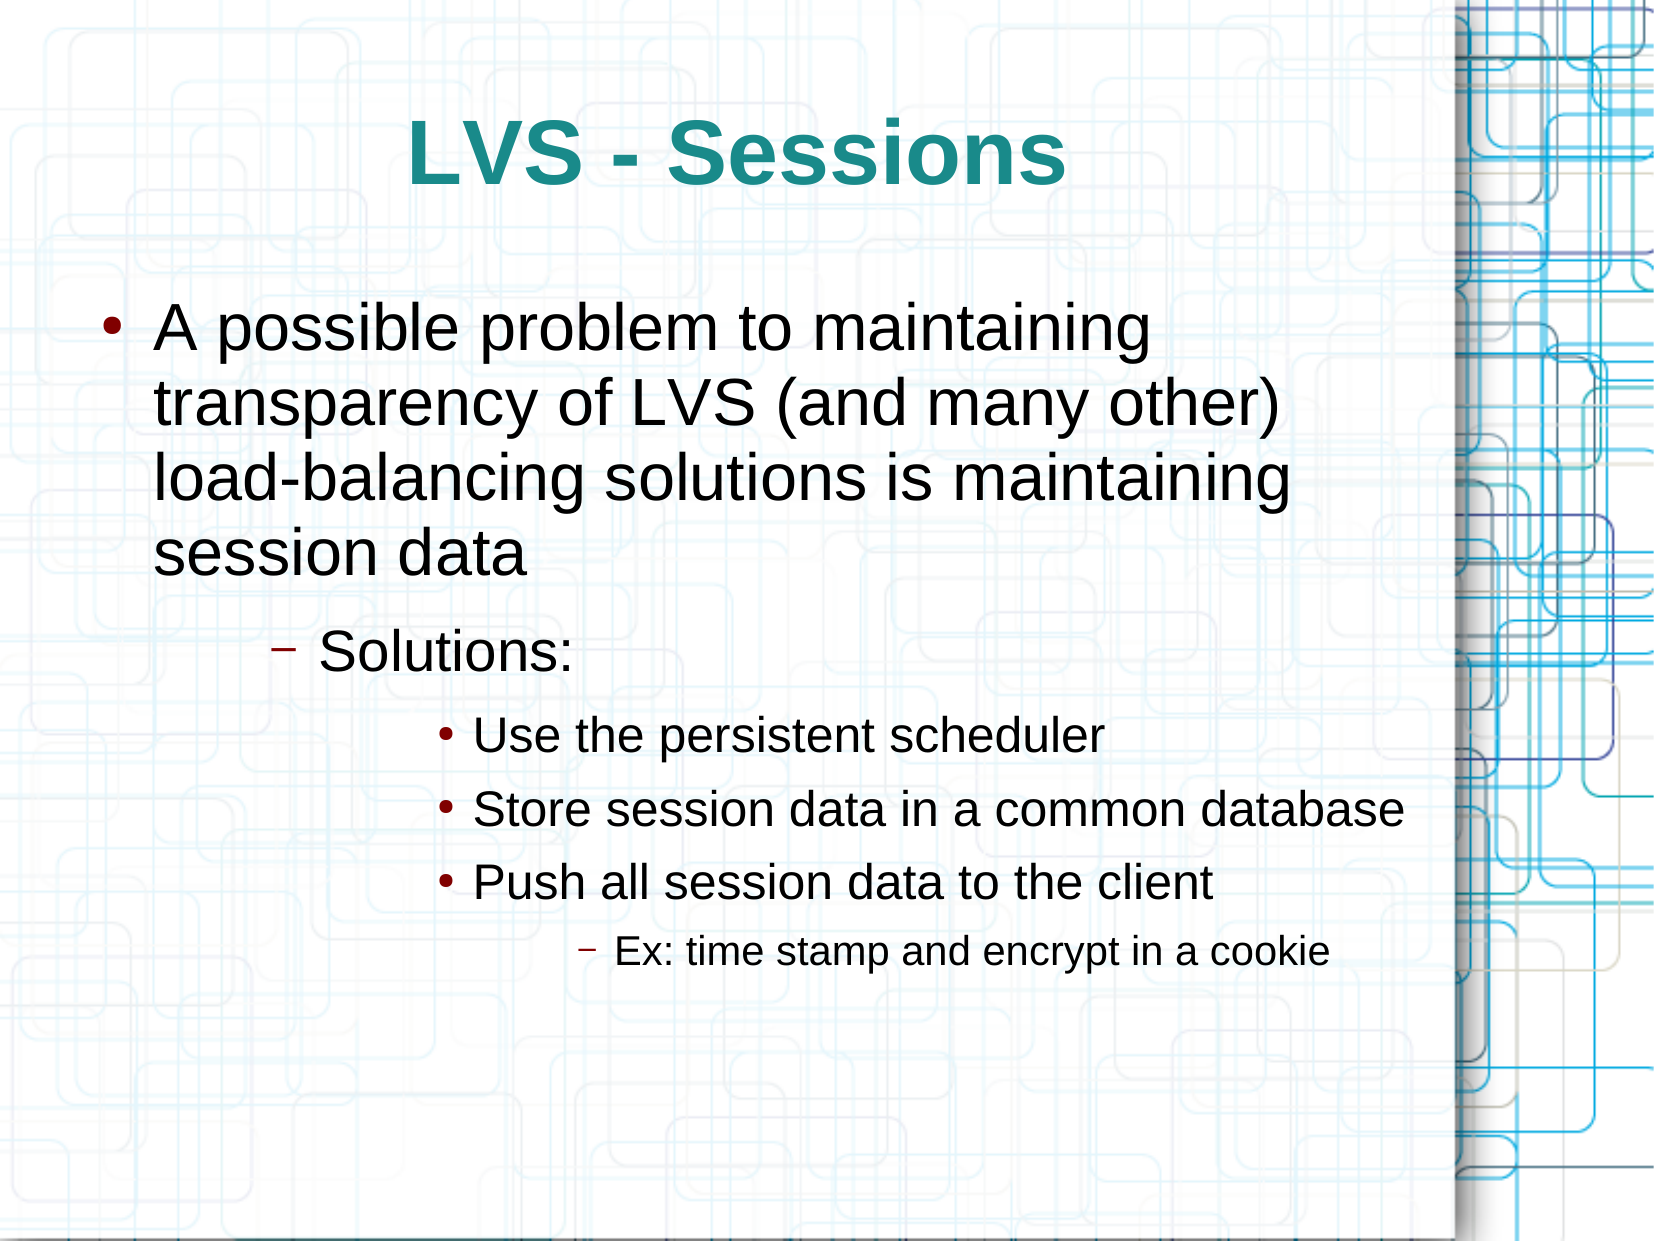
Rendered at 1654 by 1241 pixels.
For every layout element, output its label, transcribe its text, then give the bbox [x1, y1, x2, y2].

title LVS - Sessions [59, 49, 1418, 257]
list A possible problem to maintaining transparency of LVS (and many other) load-balancing solutions is maintaining session data Solutions: Use the persistent scheduler Store session data in a common database Push all session data to the client Ex: time stamp and encrypt in a cookie [82, 290, 1418, 1094]
picture [0, 0, 1654, 1241]
